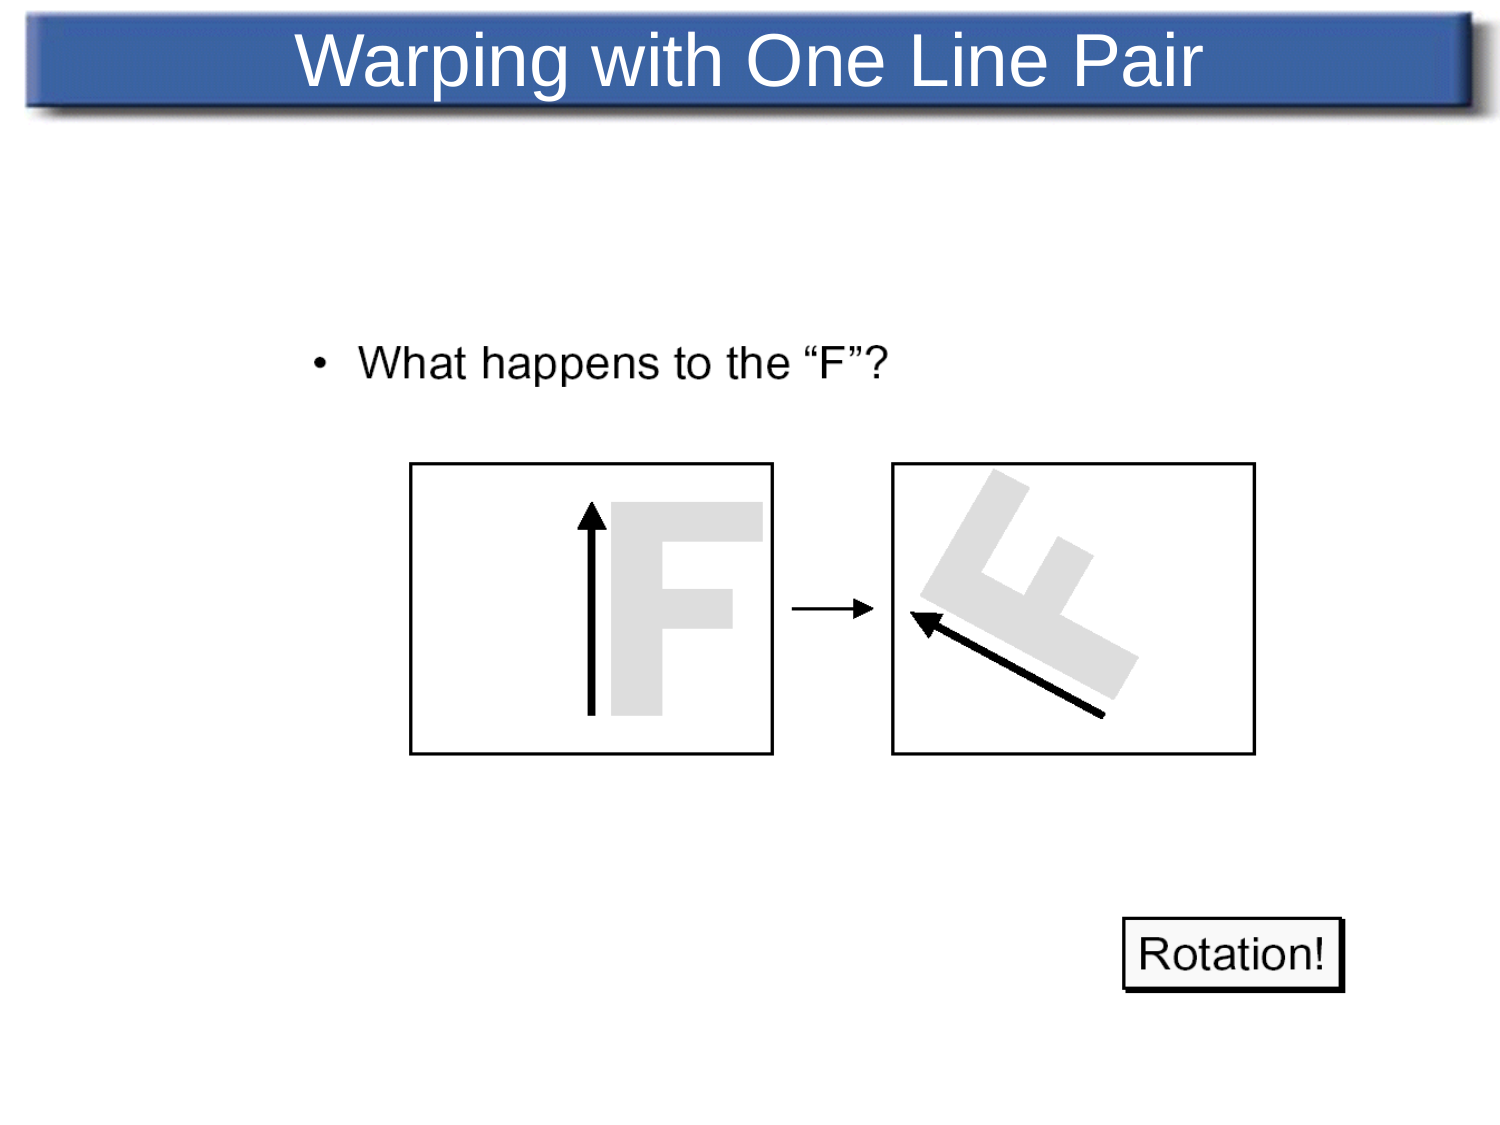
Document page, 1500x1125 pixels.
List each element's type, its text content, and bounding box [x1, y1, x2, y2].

picture [302, 330, 1361, 1007]
title Warping with One Line Pair [110, 3, 1389, 110]
picture [24, 9, 1500, 125]
